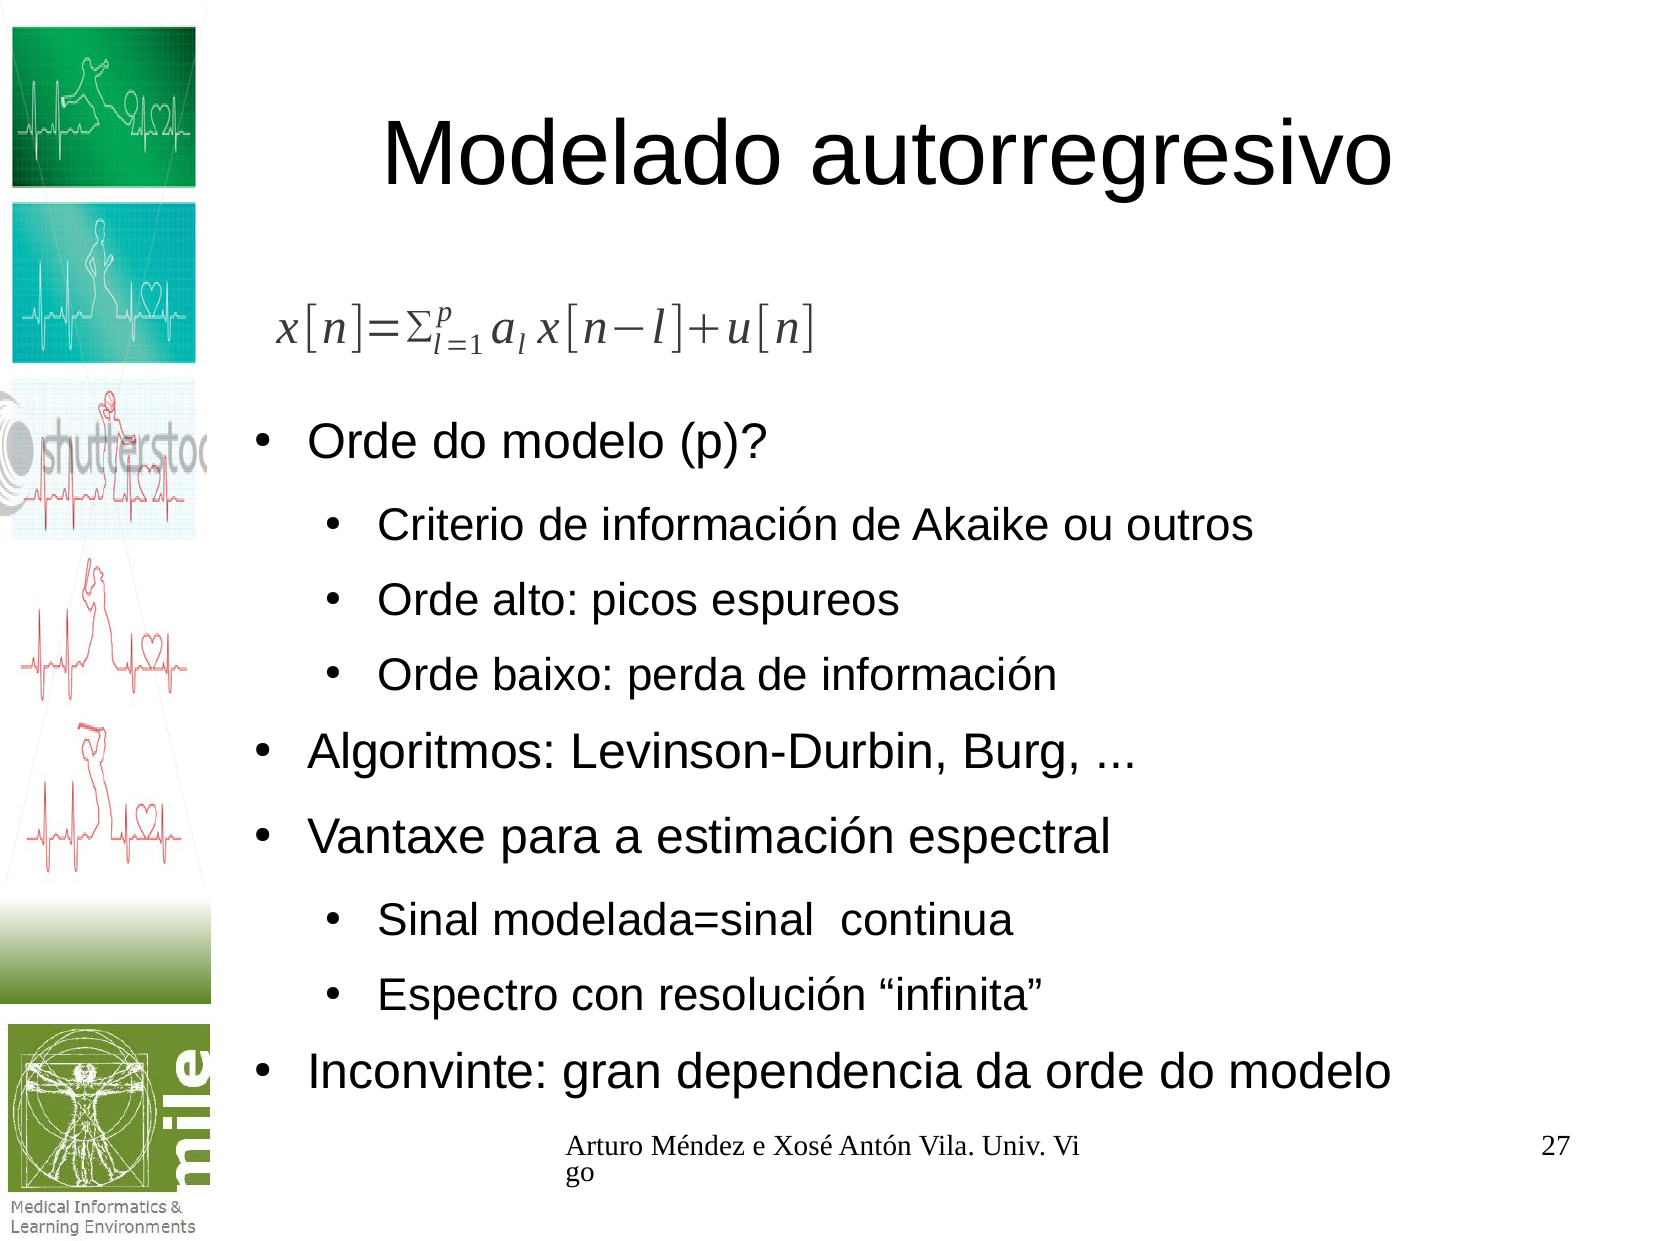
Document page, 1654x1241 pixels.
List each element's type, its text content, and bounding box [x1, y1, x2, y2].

chart [265, 295, 823, 362]
picture [0, 1008, 228, 1241]
title Modelado autorregresivo [206, 49, 1571, 257]
picture [0, 0, 207, 886]
list Orde do modelo (p)? Criterio de información de Akaike ou outros Orde alto: picos espureos Orde baixo: perda de información Algoritmos: Levinson-Durbin, Burg, ... Vantaxe para a estimación espectral Sinal modelada=sinal continua Espectro con resolución “infinita” Inconvinte: gran dependencia da orde do modelo [236, 413, 1571, 1109]
